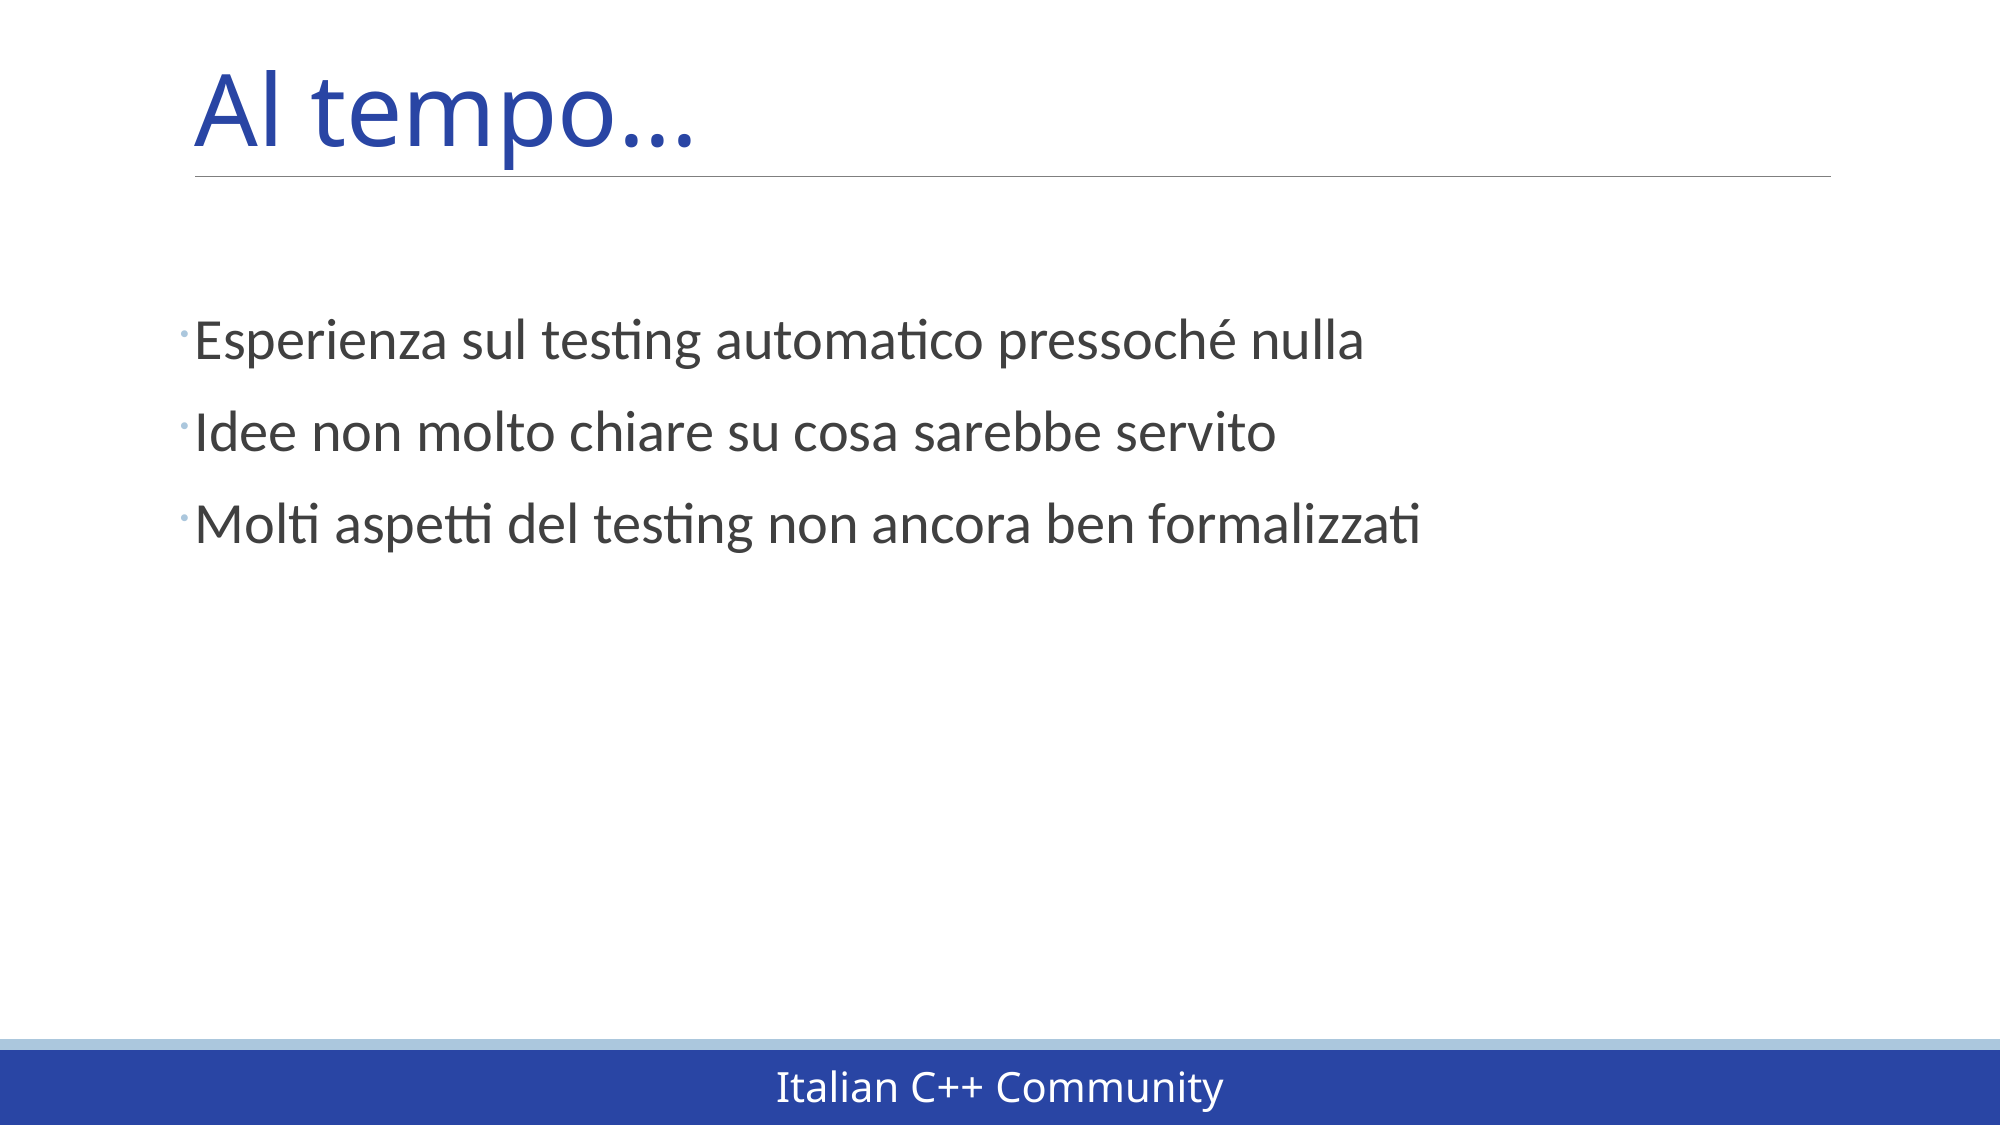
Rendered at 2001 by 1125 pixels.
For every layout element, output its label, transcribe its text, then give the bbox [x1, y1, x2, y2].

list Esperienza sul testing automatico pressoché nulla Idee non molto chiare su cosa sarebbe servito Molti aspetti del testing non ancora ben formalizzati [179, 202, 1830, 1011]
title Al tempo... [179, 2, 1830, 175]
